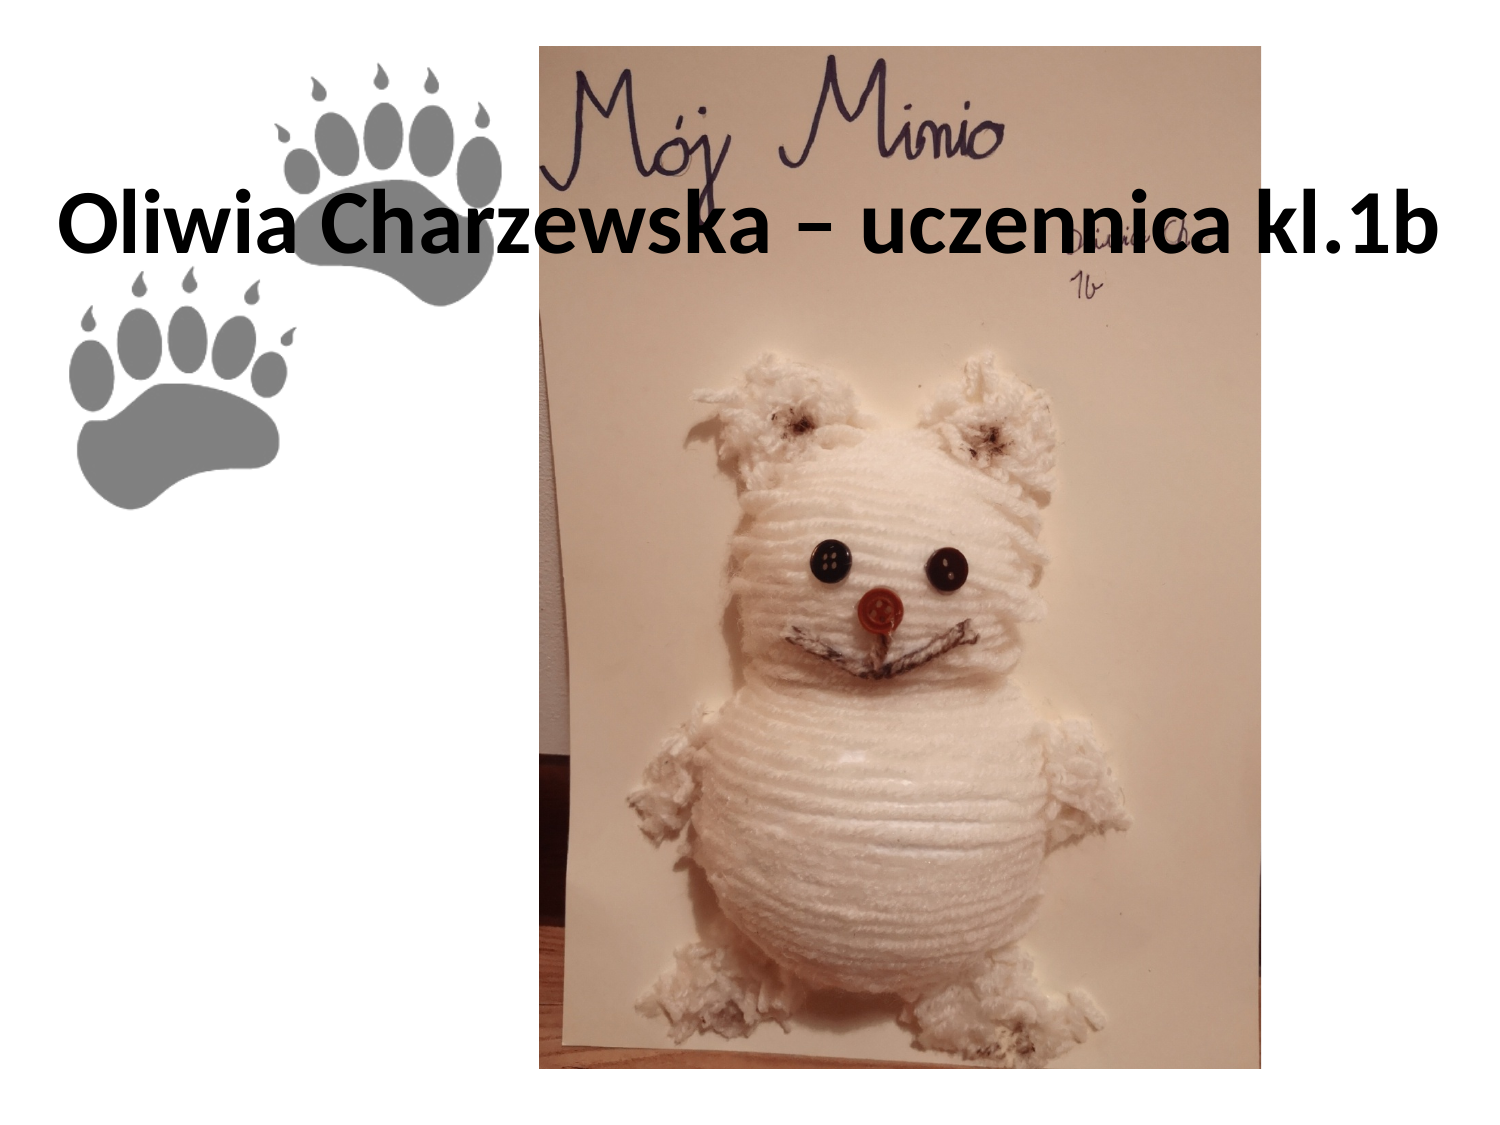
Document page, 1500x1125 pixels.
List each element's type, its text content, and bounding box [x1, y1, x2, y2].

picture [539, 317, 1262, 1070]
picture [539, 46, 1262, 117]
picture [58, 317, 516, 521]
title Oliwia Charzewska – uczennica kl.1b [0, 117, 1500, 317]
picture [58, 46, 516, 117]
